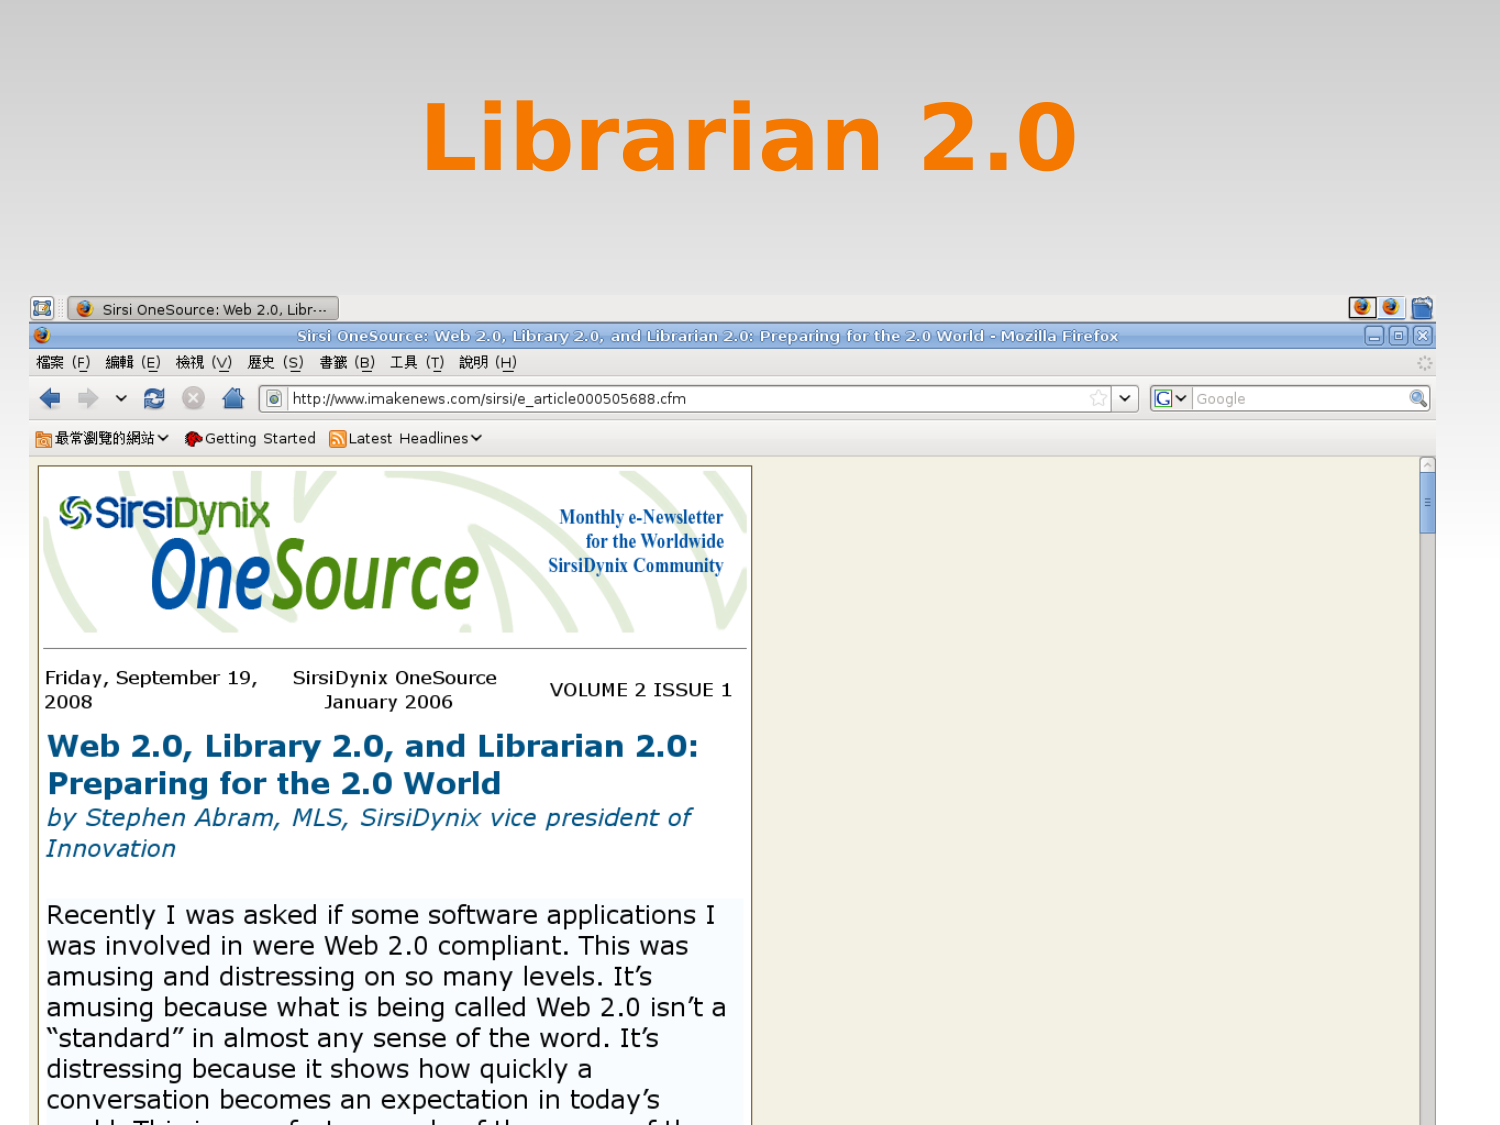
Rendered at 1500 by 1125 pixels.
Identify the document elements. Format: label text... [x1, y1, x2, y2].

title Librarian 2.0 [75, 44, 1425, 233]
picture [29, 295, 1436, 1125]
